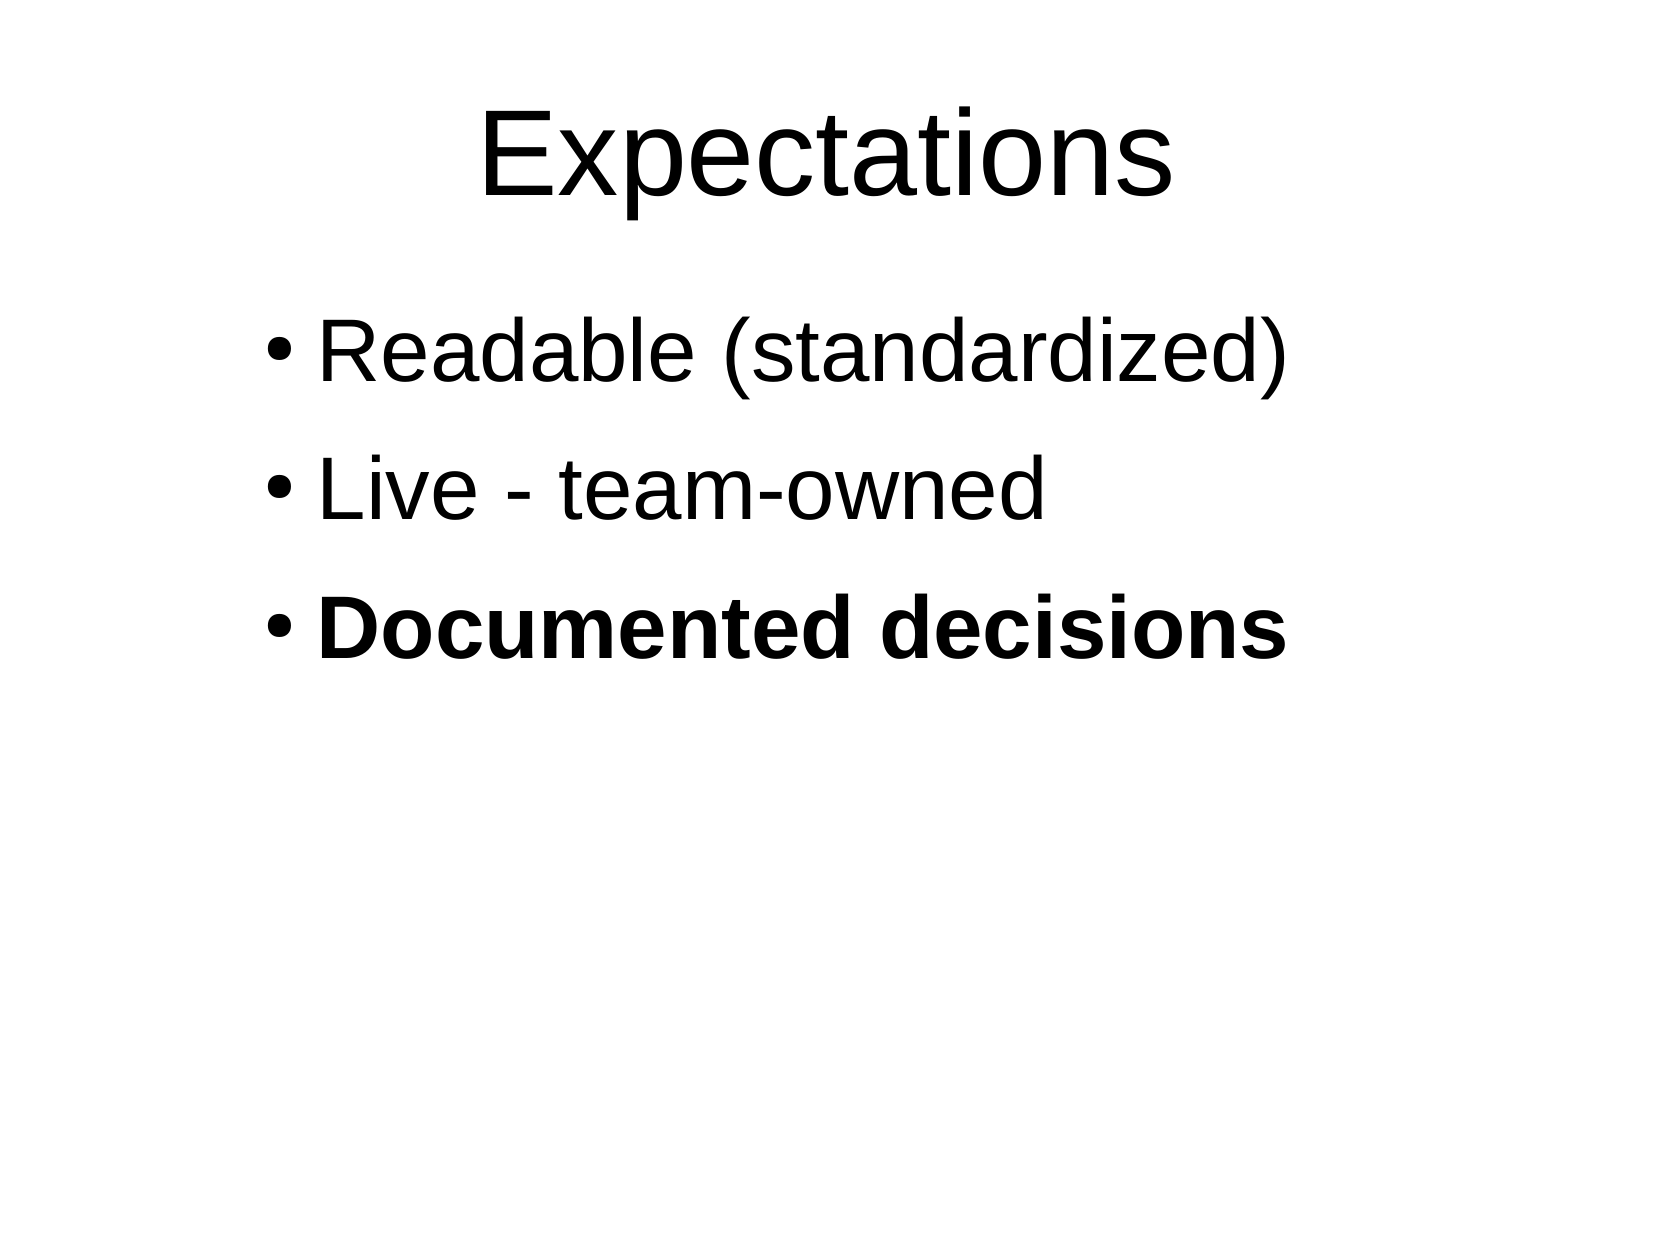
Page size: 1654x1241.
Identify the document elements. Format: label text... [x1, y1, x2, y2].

title Expectations [82, 49, 1571, 257]
list Readable (standardized) Live - team-owned Documented decisions [245, 300, 1654, 1021]
